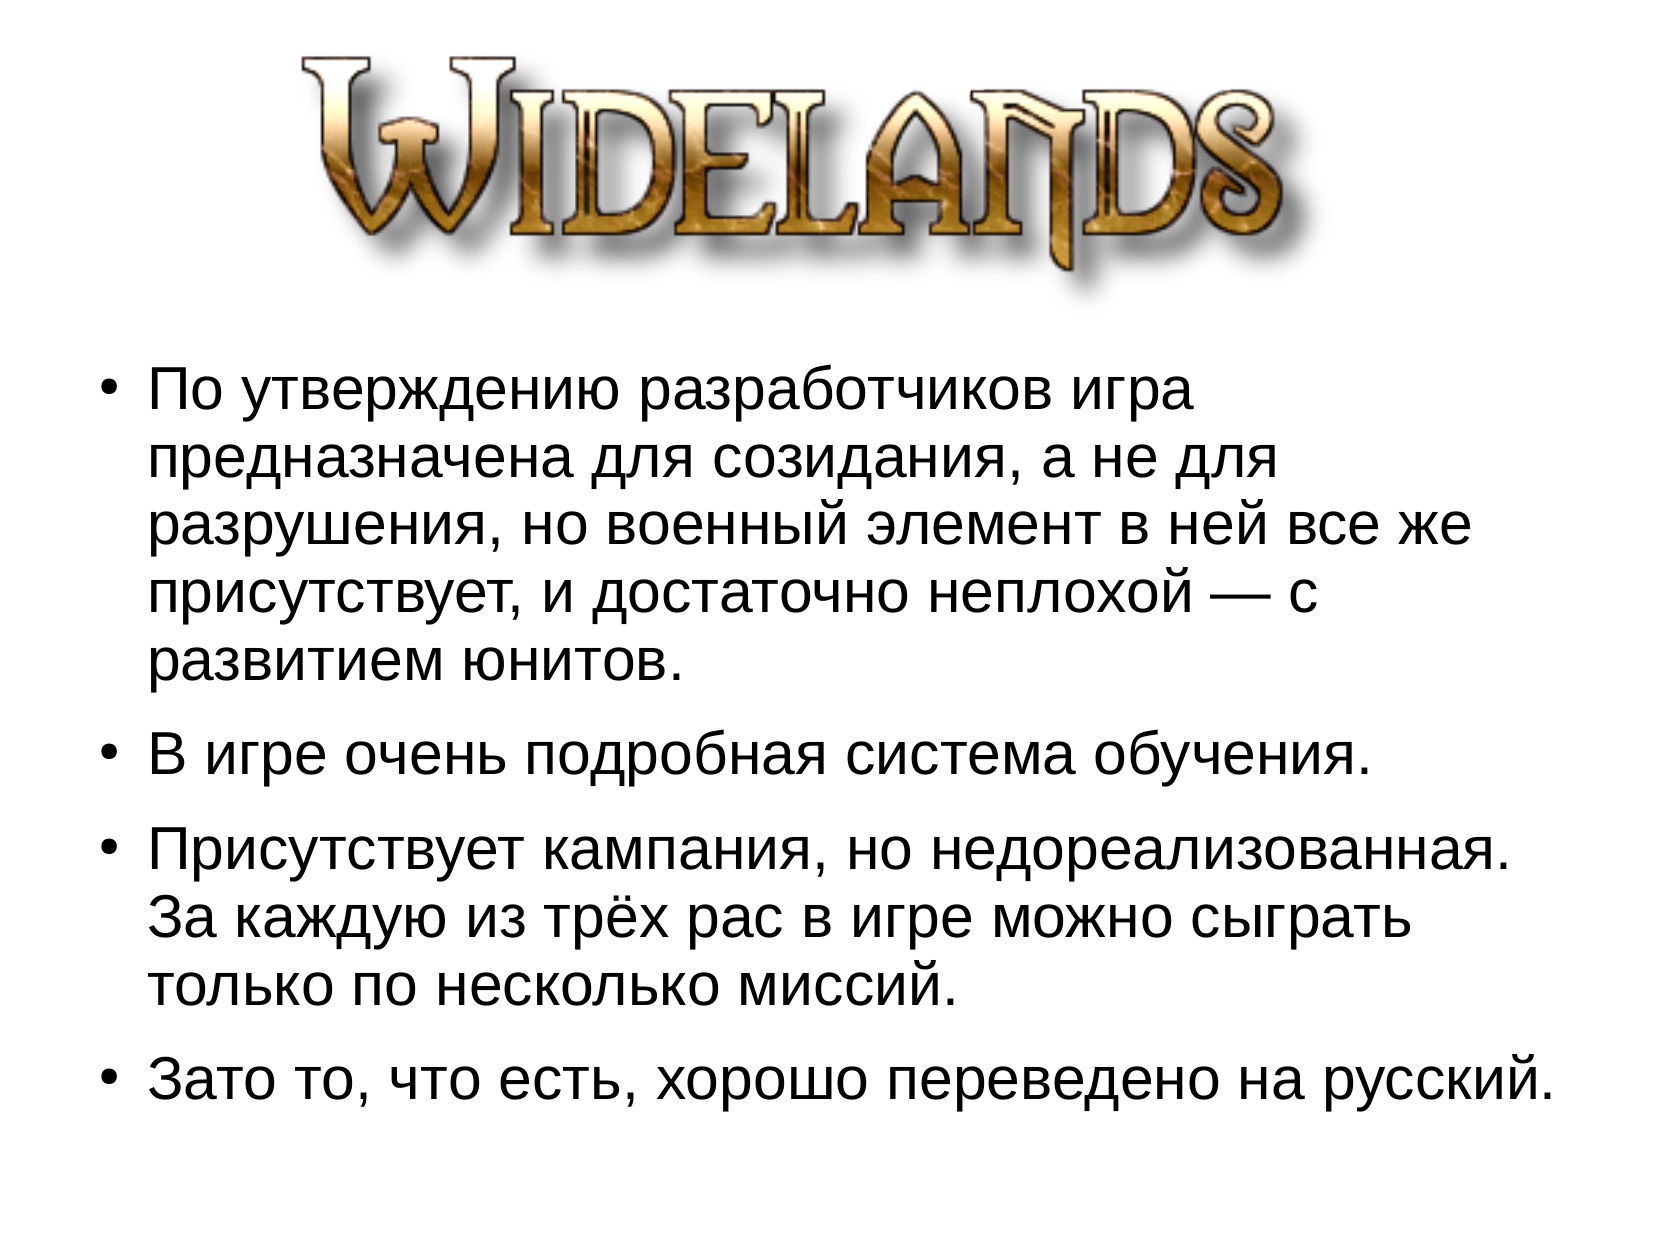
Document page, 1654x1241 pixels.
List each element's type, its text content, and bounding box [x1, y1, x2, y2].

picture [248, 11, 1371, 313]
list По утверждению разработчиков игра предназначена для созидания, а не для разрушения, но военный элемент в ней все же присутствует, и достаточно неплохой — с развитием юнитов. В игре очень подробная система обучения. Присутствует кампания, но недореализованная. За каждую из трёх рас в игре можно сыграть только по несколько миссий. Зато то, что есть, хорошо переведено на русский. [82, 354, 1571, 1123]
